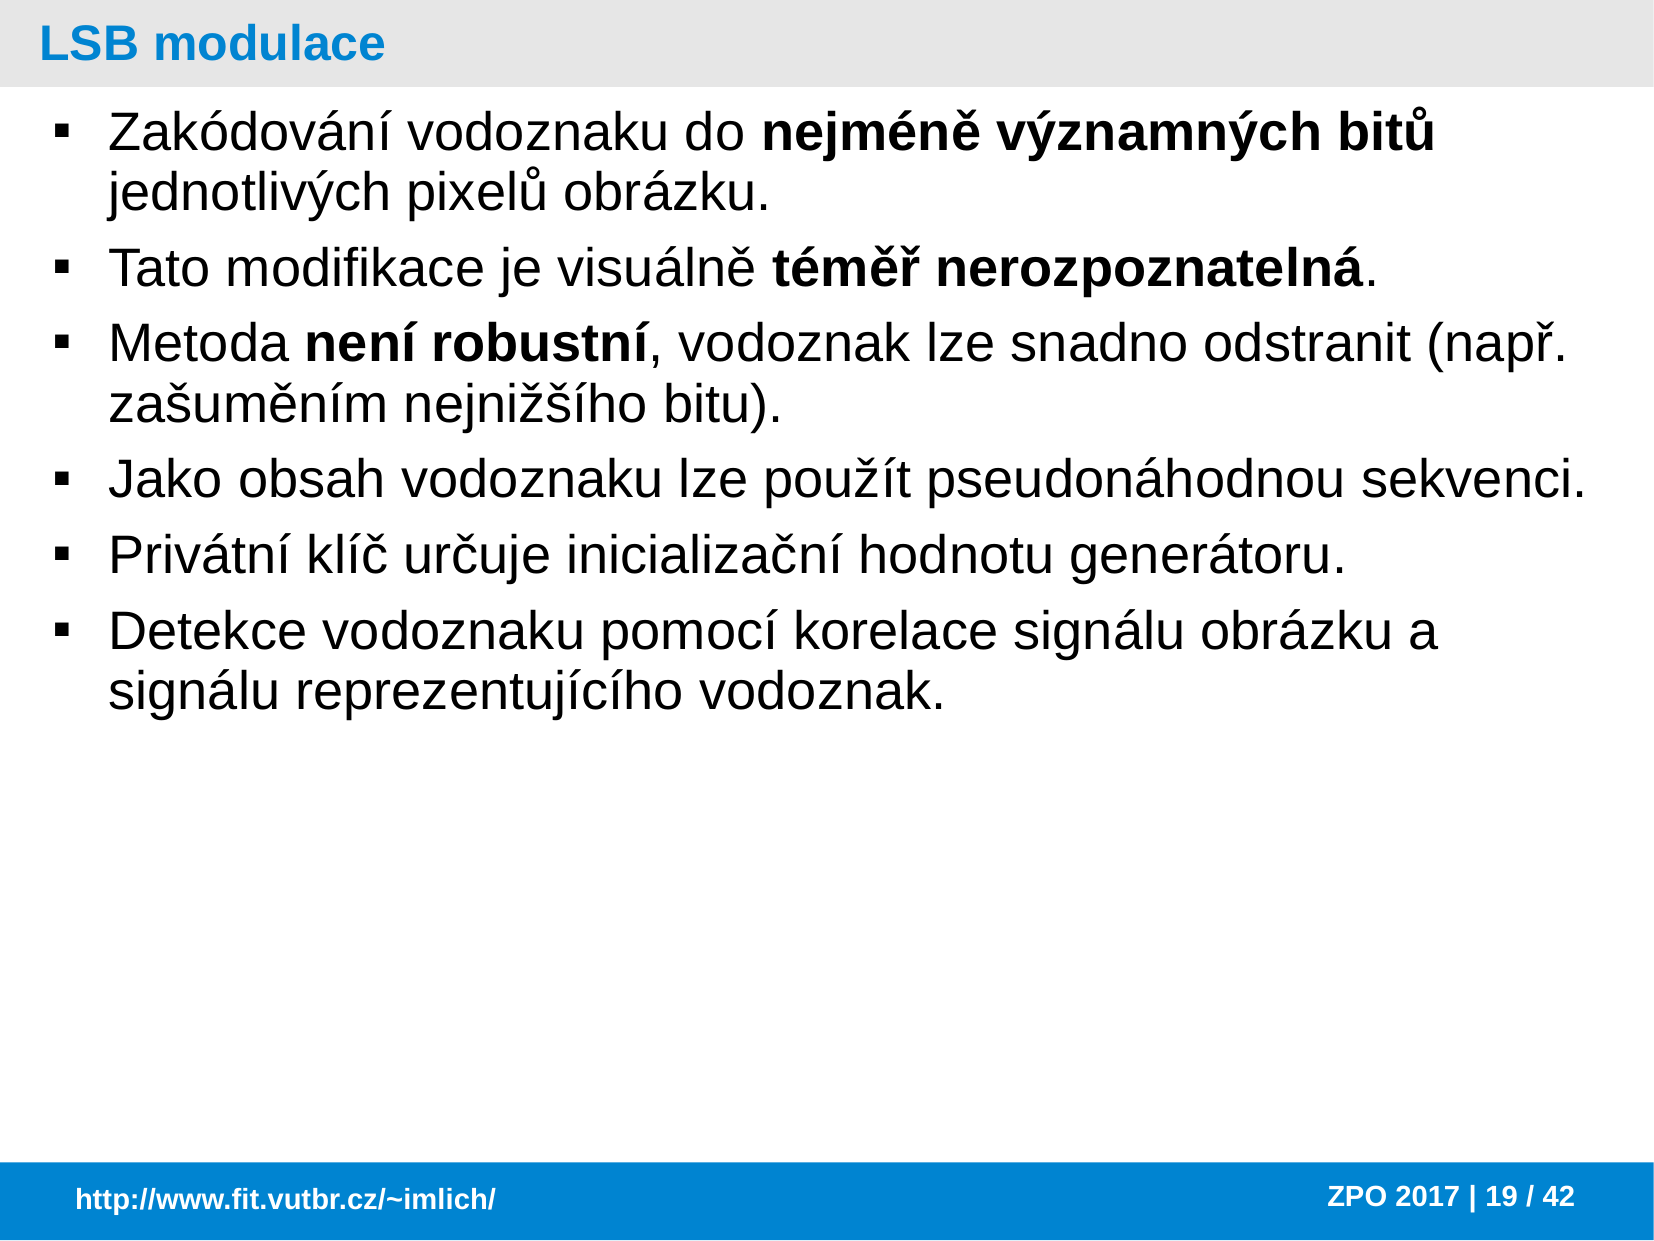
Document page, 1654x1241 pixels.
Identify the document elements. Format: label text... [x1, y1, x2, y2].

title LSB modulace [39, 5, 1615, 81]
list Zakódování vodoznaku do nejméně významných bitů jednotlivých pixelů obrázku. Tato modifikace je visuálně téměř nerozpoznatelná. Metoda není robustní, vodoznak lze snadno odstranit (např. zašuměním nejnižšího bitu). Jako obsah vodoznaku lze použít pseudonáhodnou sekvenci. Privátní klíč určuje inicializační hodnotu generátoru. Detekce vodoznaku pomocí korelace signálu obrázku a signálu reprezentujícího vodoznak. [37, 101, 1613, 1126]
